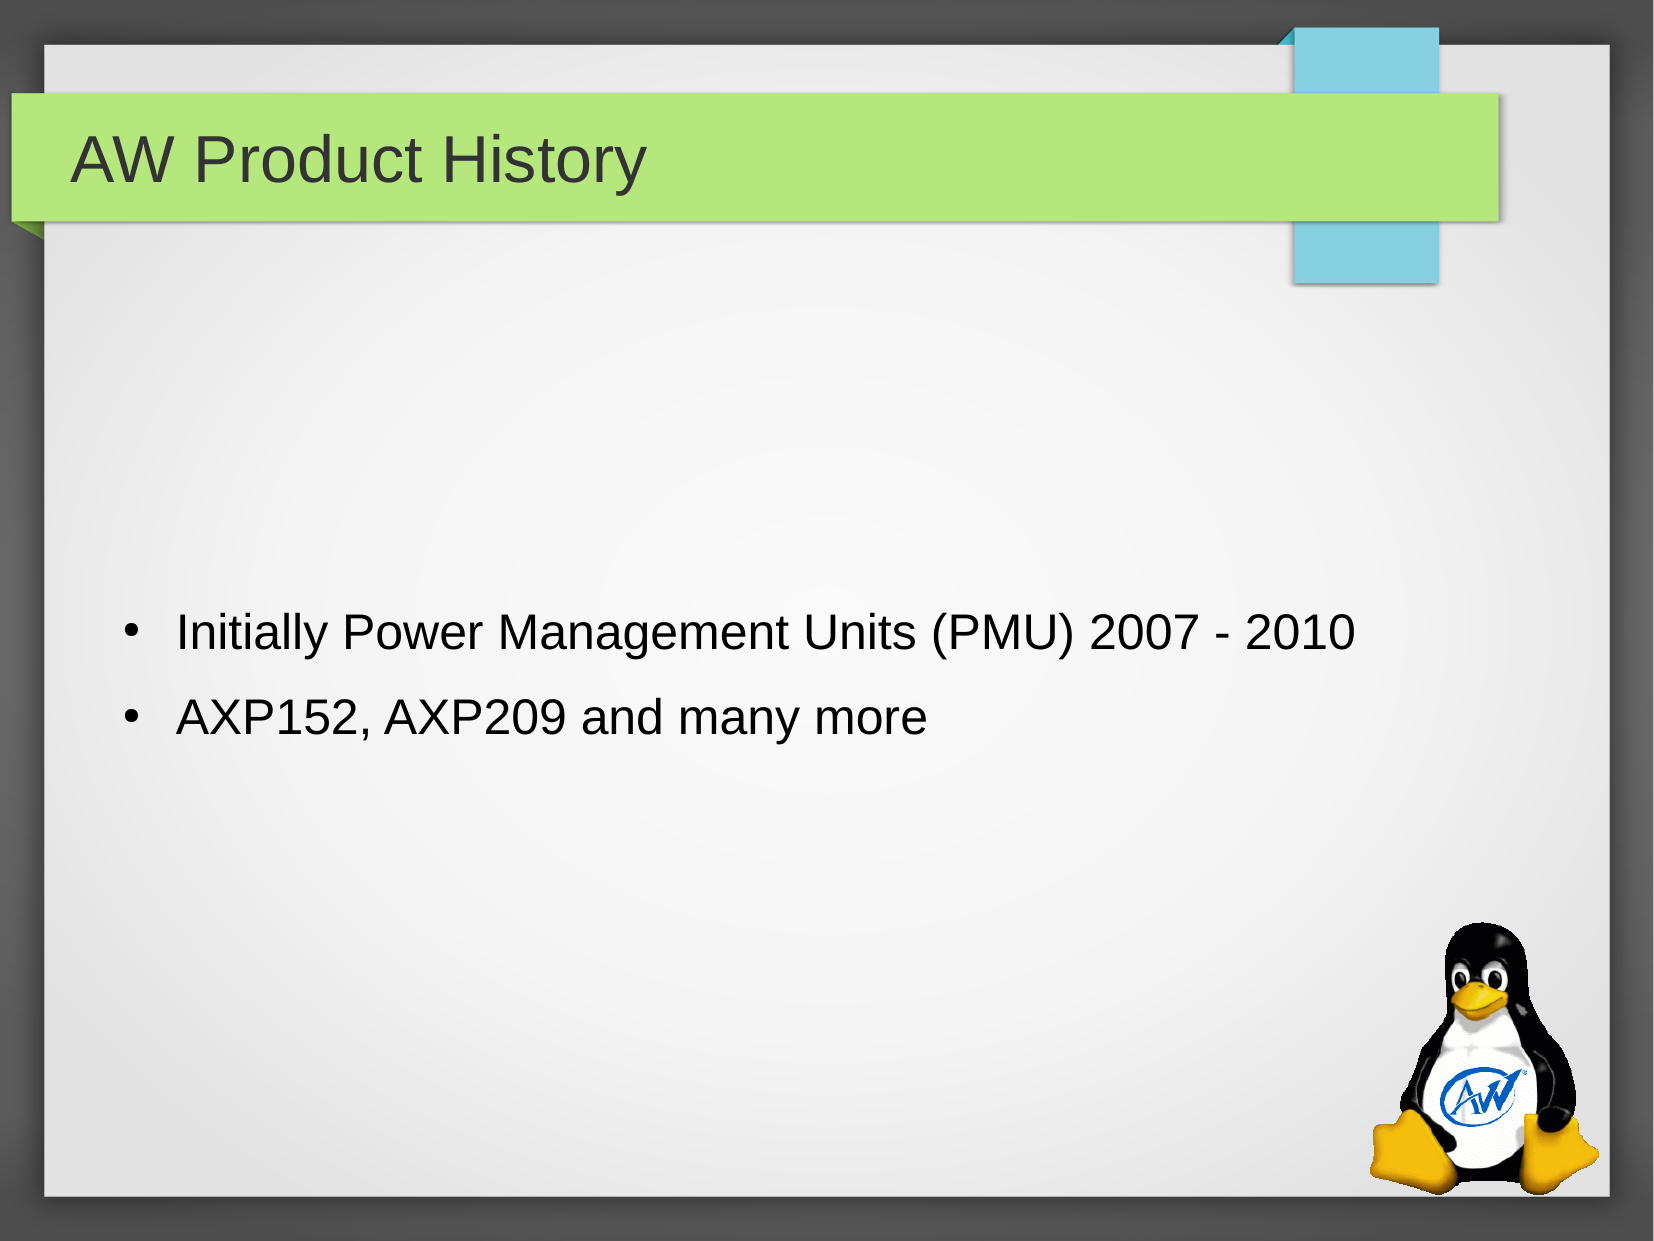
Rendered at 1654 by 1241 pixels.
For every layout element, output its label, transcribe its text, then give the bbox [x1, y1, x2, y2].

picture [0, 0, 1654, 1241]
list Initially Power Management Units (PMU) 2007 - 2010 AXP152, AXP209 and many more [105, 343, 1538, 1006]
title AW Product History [70, 106, 1229, 213]
